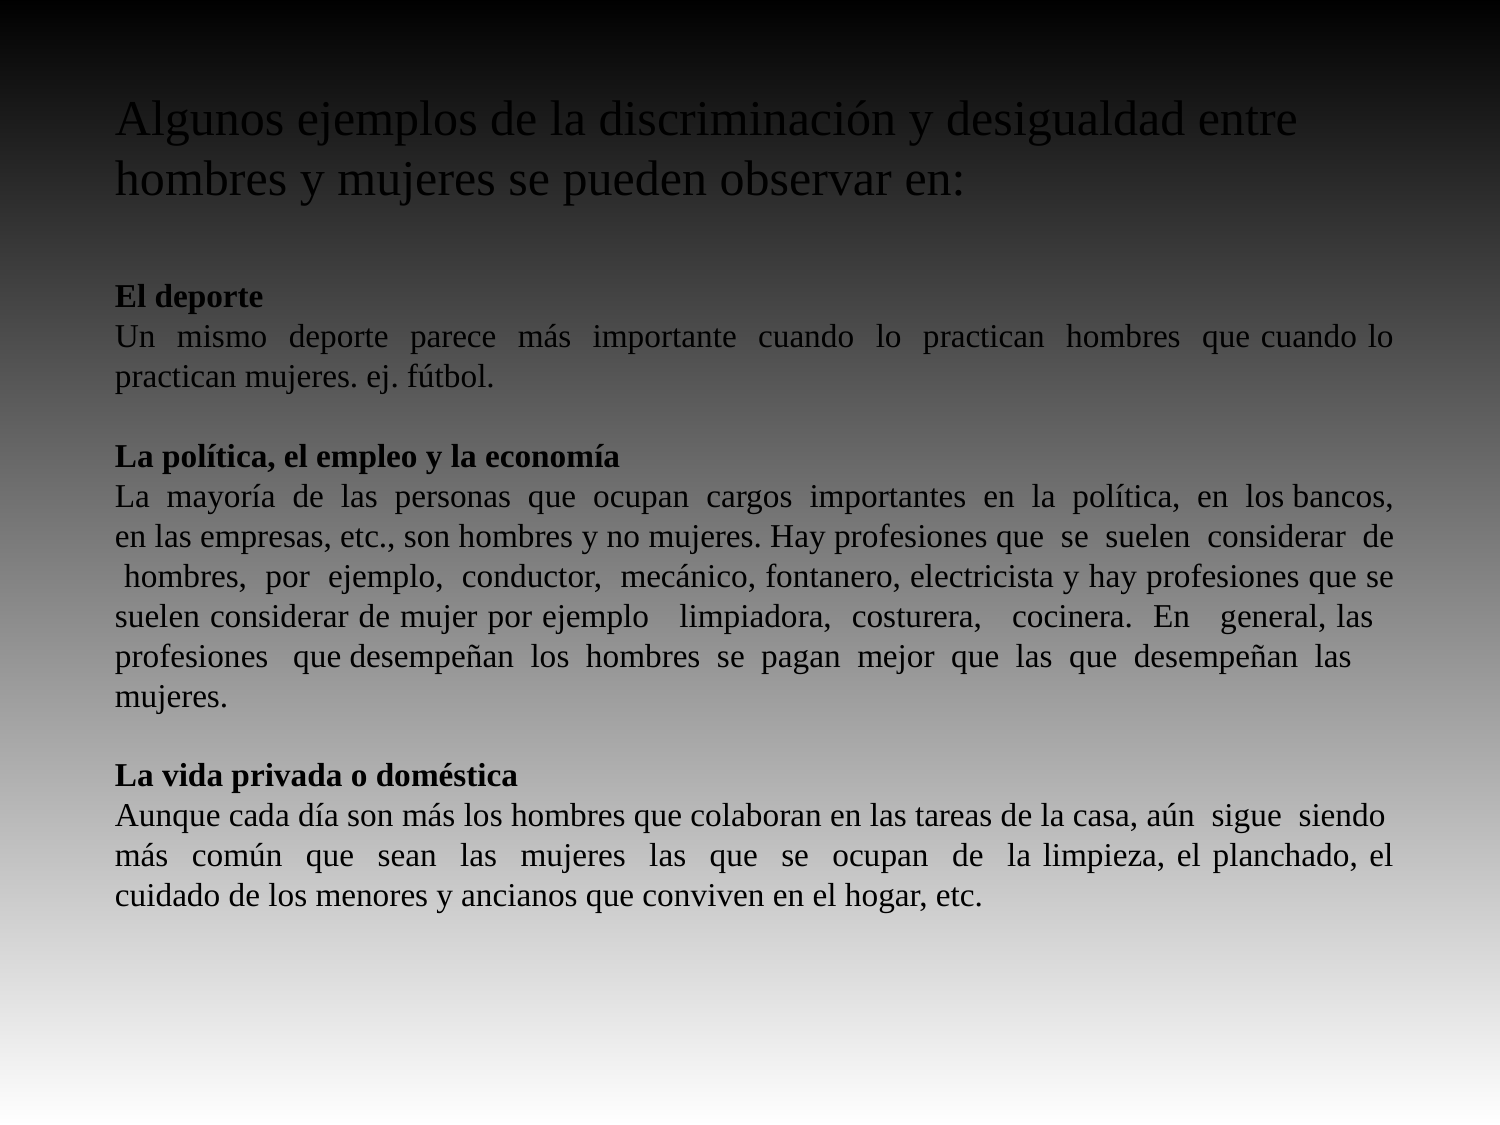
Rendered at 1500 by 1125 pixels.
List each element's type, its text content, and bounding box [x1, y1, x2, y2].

title Algunos ejemplos de la discriminación y desigualdad entre hombres y mujeres se pueden observar en: [100, 78, 1376, 267]
subtitle El deporte Un mismo deporte parece más importante cuando lo practican hombres que cuando lo practican mujeres. ej. fútbol. La política, el empleo y la economía La mayoría de las personas que ocupan cargos importantes en la política, en los bancos, en las empresas, etc., son hombres y no mujeres. Hay profesiones que se suelen considerar de hombres, por ejemplo, conductor, mecánico, fontanero, electricista y hay profesiones que se suelen considerar de mujer por ejemplo limpiadora, costurera, cocinera. En general, las profesiones que desempeñan los hombres se pagan mejor que las que desempeñan las mujeres. La vida privada o doméstica Aunque cada día son más los hombres que colaboran en las tareas de la casa, aún sigue siendo más común que sean las mujeres las que se ocupan de la limpieza, el planchado, el cuidado de los menores y ancianos que conviven en el hogar, etc. [100, 267, 1412, 988]
